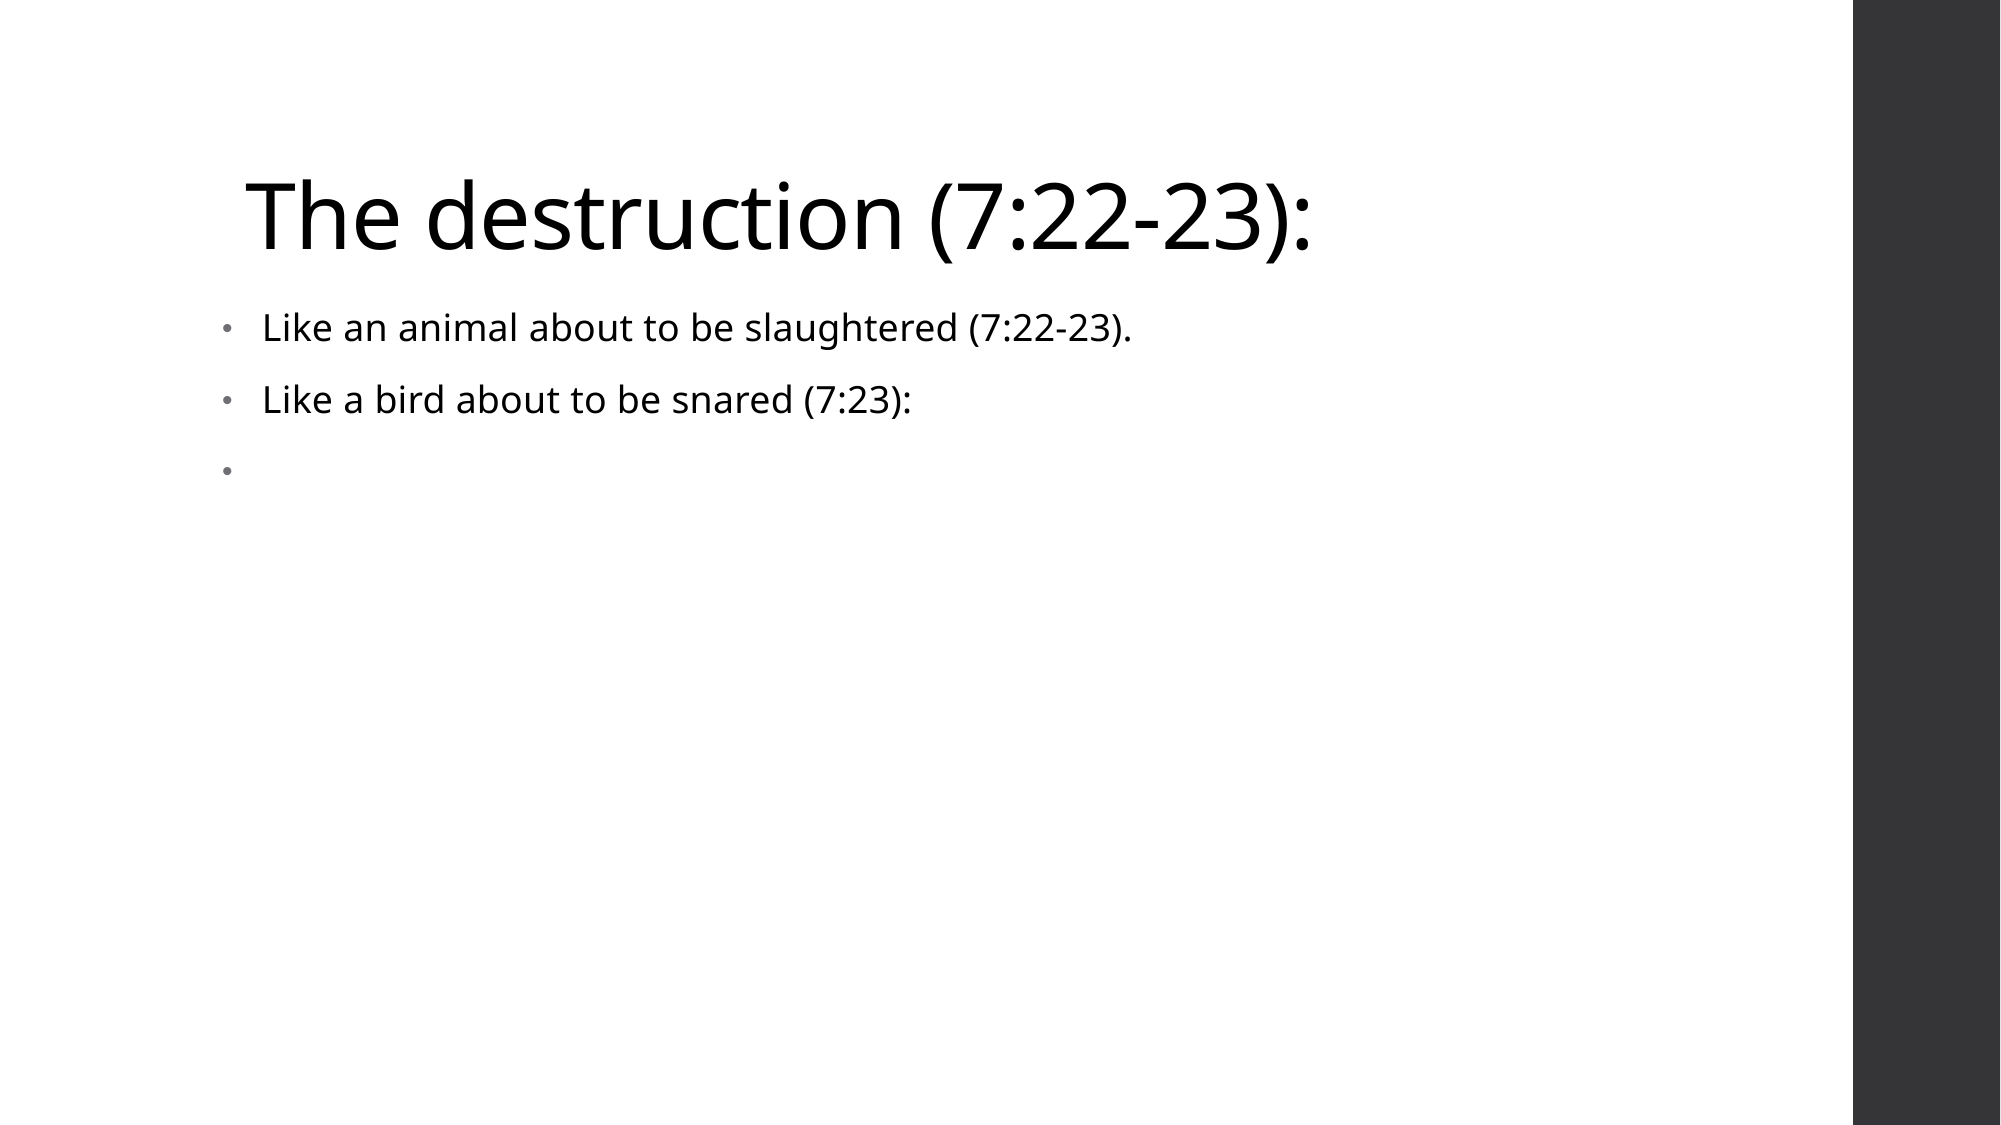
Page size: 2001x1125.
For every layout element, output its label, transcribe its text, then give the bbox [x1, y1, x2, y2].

list Like an animal about to be slaughtered (7:22-23). Like a bird about to be snared (7:23): [206, 299, 1617, 1014]
title The destruction (7:22-23): [206, 60, 1797, 278]
